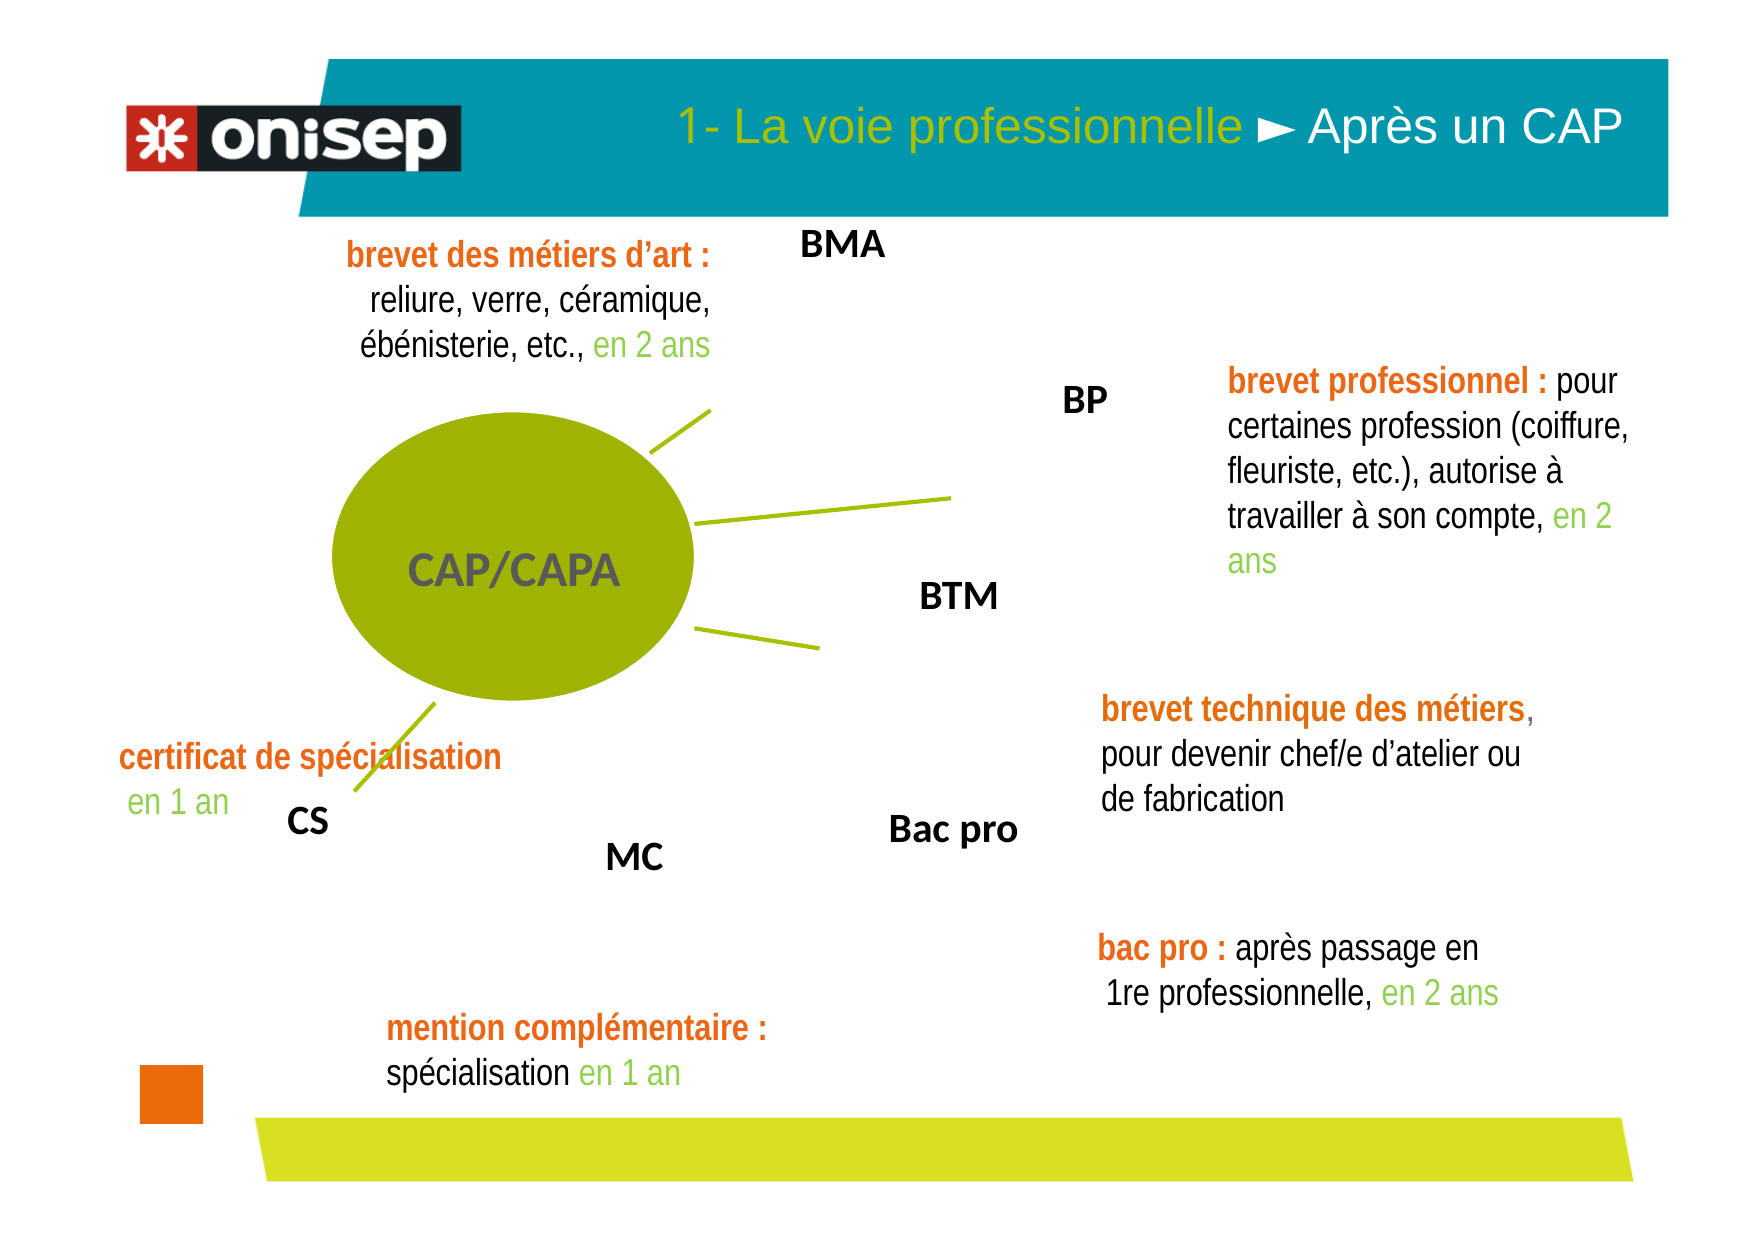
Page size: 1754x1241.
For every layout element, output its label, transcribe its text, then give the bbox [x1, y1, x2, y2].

text_box [139, 1065, 204, 1124]
text_box mention complémentaire : spécialisation en 1 an [371, 995, 838, 1102]
text_box CAP/CAPA [380, 528, 649, 605]
text_box brevet professionnel : pour certaines profession (coiffure, fleuriste, etc.), autorise à travailler à son compte, en 2 ans [1212, 348, 1651, 591]
picture [59, 59, 1669, 1182]
text_box [329, 410, 696, 703]
text_box certificat de spécialisation en 1 an [104, 724, 556, 831]
text_box bac pro : après passage en 1re professionnelle, en 2 ans [1082, 915, 1624, 1022]
text_box brevet technique des métiers, pour devenir chef/e d’atelier ou de fabrication [1086, 676, 1568, 828]
text_box 1- La voie professionnelle ► Après un CAP [308, 85, 1639, 162]
text_box brevet des métiers d’art : reliure, verre, céramique, ébénisterie, etc., en 2 ans [266, 222, 726, 374]
